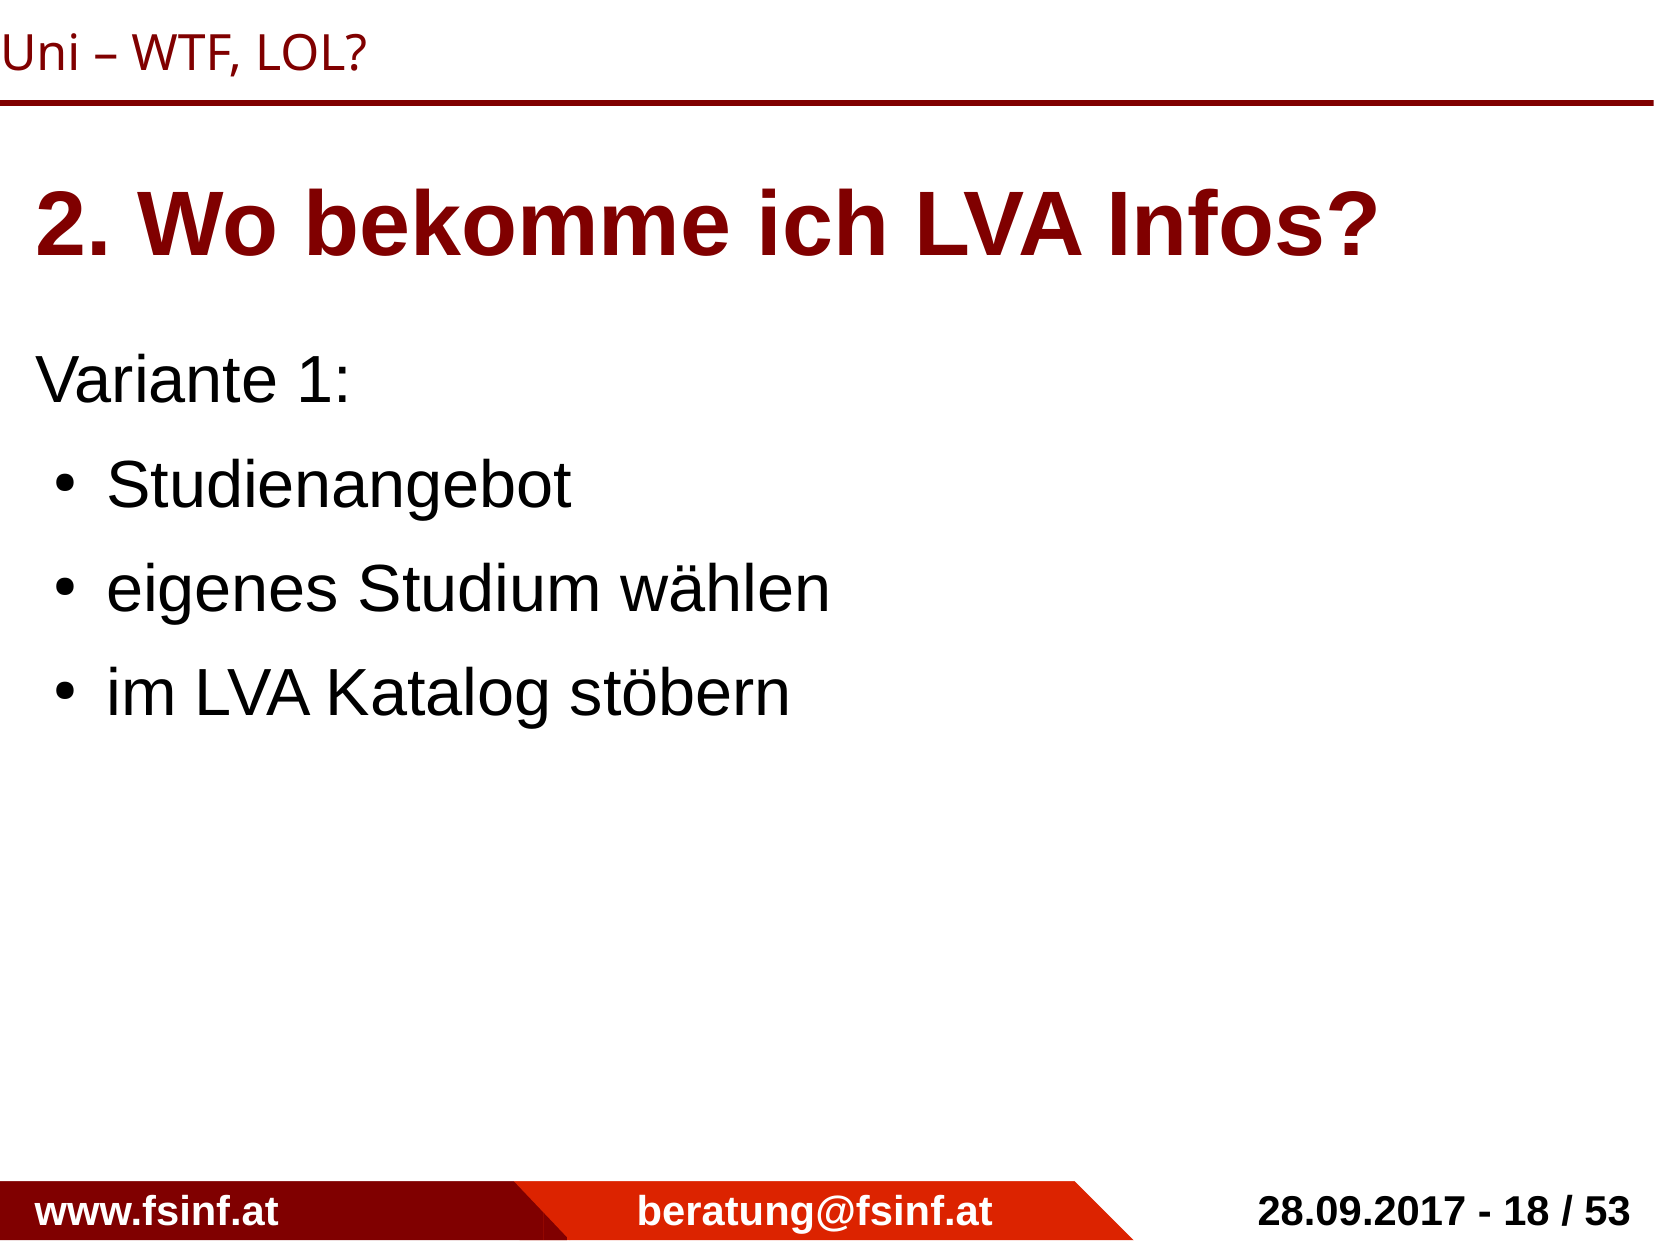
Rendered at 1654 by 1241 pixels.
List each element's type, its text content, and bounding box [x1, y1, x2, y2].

list Variante 1: Studienangebot eigenes Studium wählen im LVA Katalog stöbern [35, 342, 1571, 1162]
title 2. Wo bekomme ich LVA Infos? [35, 120, 1619, 328]
